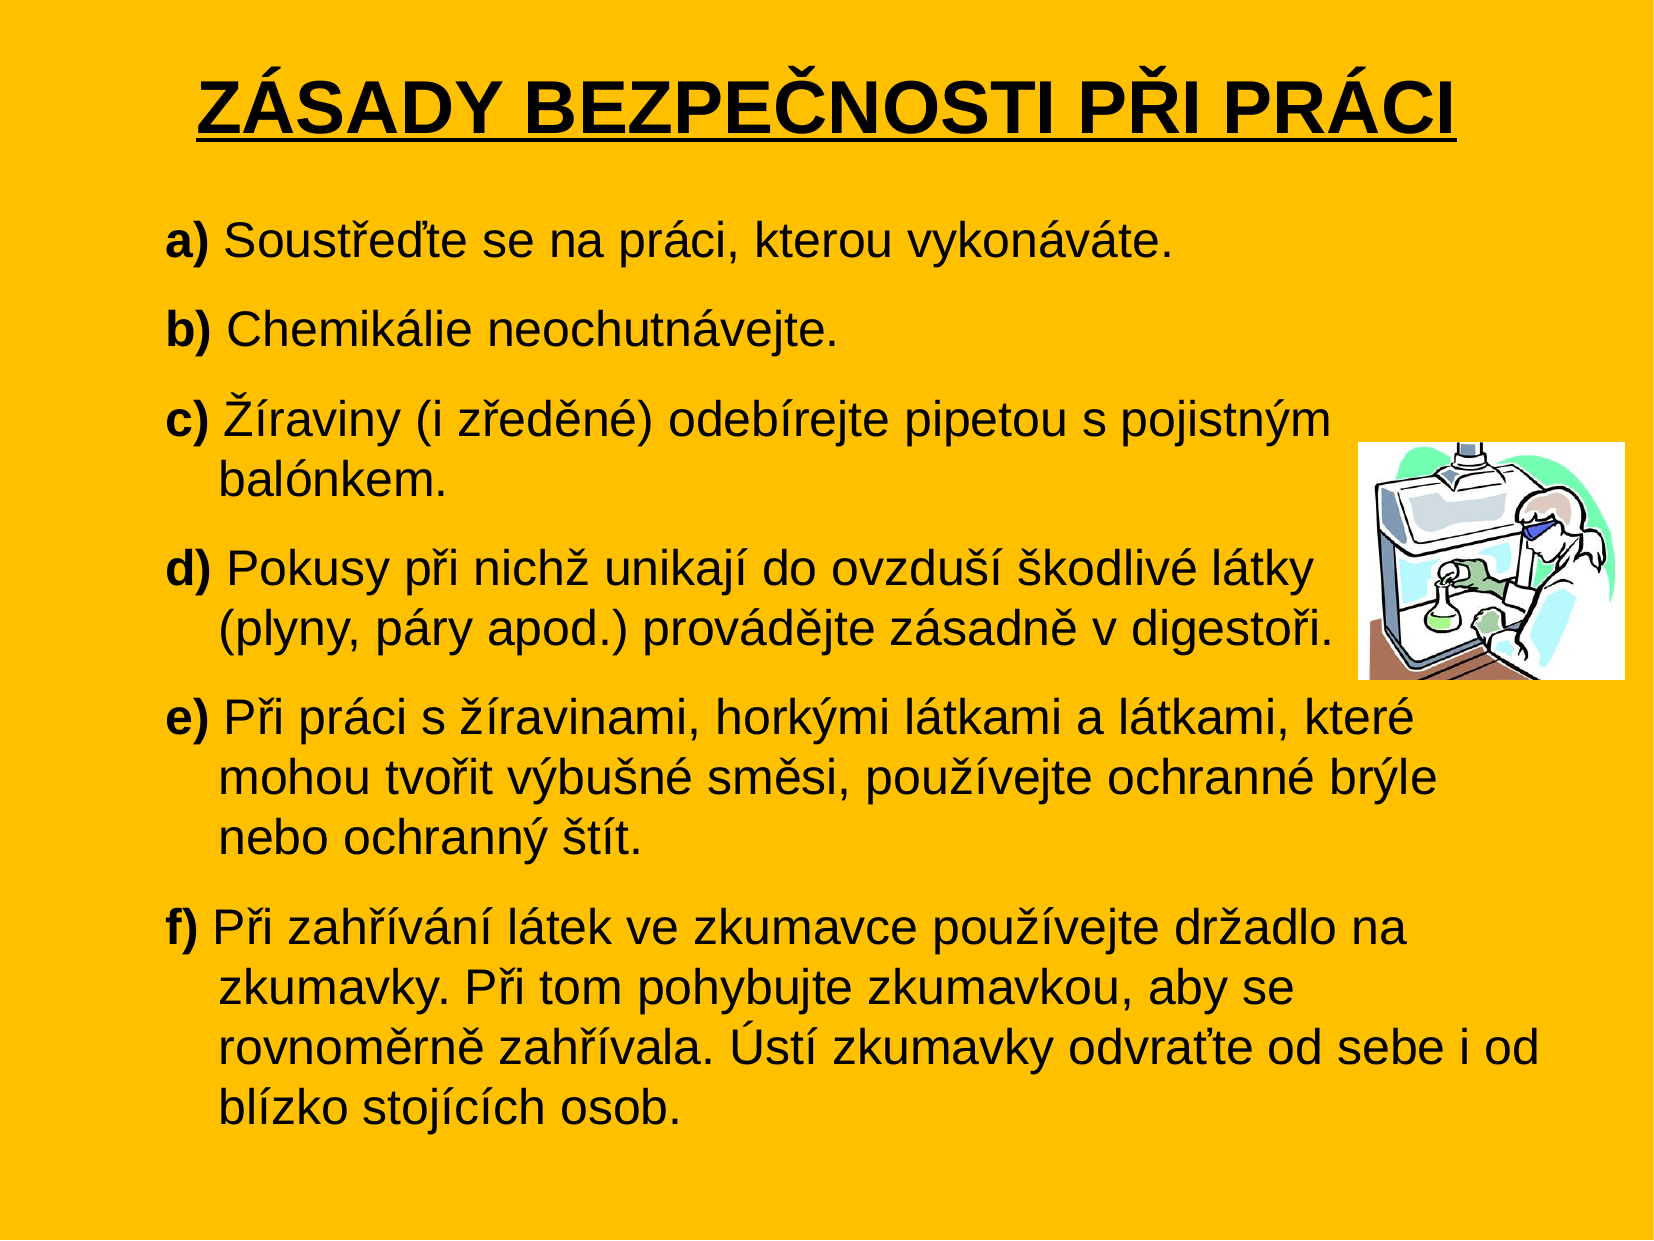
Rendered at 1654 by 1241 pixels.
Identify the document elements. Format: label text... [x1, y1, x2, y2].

list a) Soustřeďte se na práci, kterou vykonáváte. b) Chemikálie neochutnávejte. c) Žíraviny (i zředěné) odebírejte pipetou s pojistným balónkem. d) Pokusy při nichž unikají do ovzduší škodlivé látky (plyny, páry apod.) provádějte zásadně v digestoři. e) Při práci s žíravinami, horkými látkami a látkami, které mohou tvořit výbušné směsi, používejte ochranné brýle nebo ochranný štít. f) Při zahřívání látek ve zkumavce používejte držadlo na zkumavky. Při tom pohybujte zkumavkou, aby se rovnoměrně zahřívala. Ústí zkumavky odvraťte od sebe i od blízko stojících osob. [76, 206, 1654, 1211]
title ZÁSADY BEZPEČNOSTI PŘI PRÁCI [82, 0, 1571, 206]
picture [1358, 442, 1625, 680]
